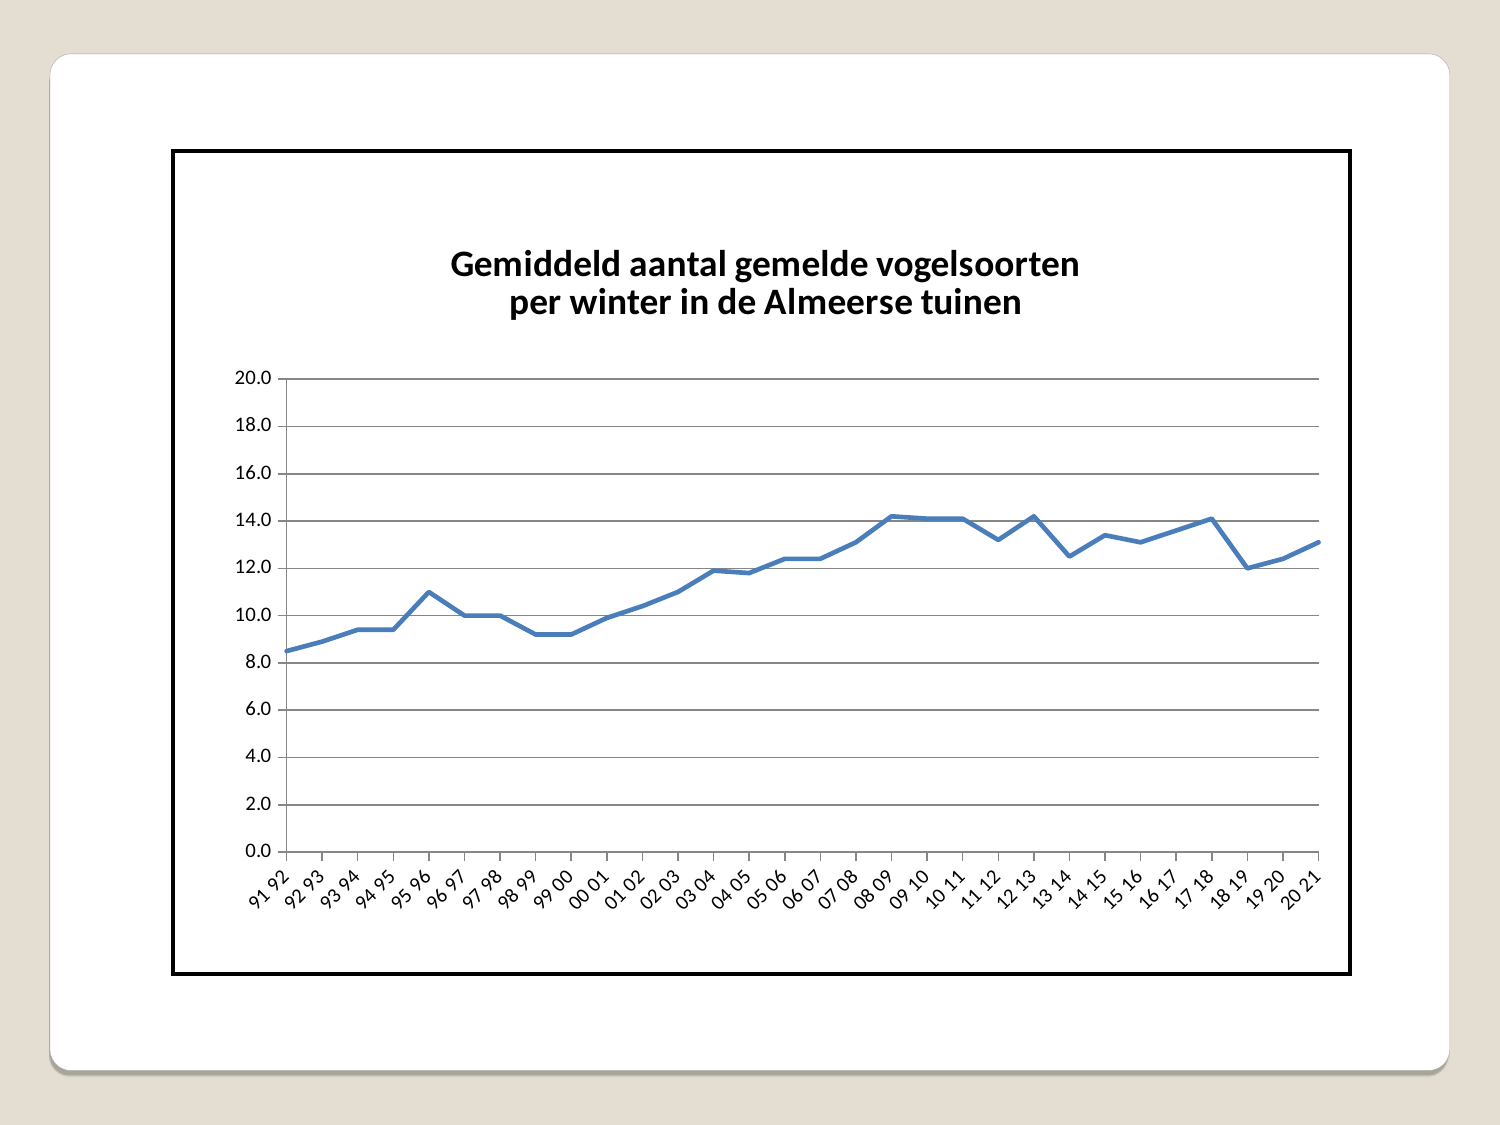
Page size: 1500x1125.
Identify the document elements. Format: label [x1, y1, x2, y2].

chart [171, 149, 1353, 976]
